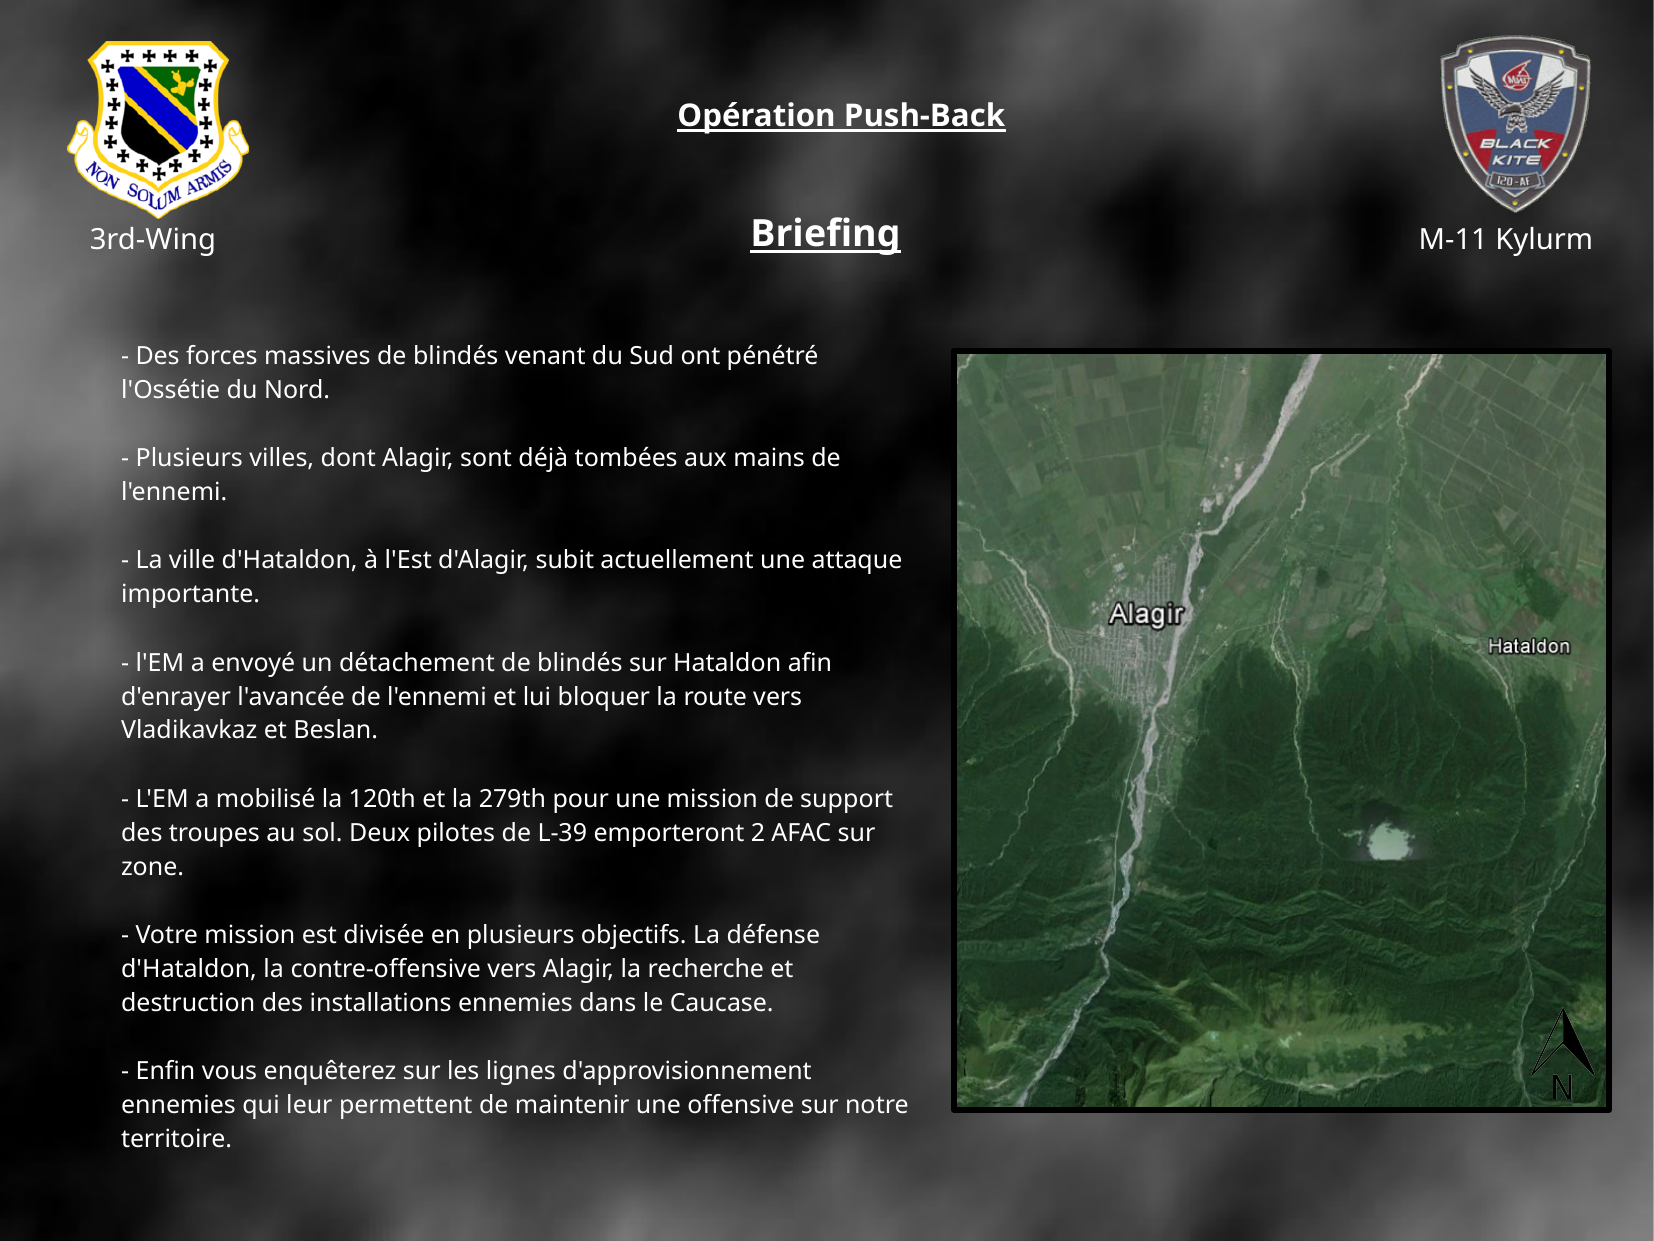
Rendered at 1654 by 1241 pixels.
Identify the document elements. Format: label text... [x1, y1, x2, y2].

title Opération Push-Back 3rd-Wing M-11 Kylurm [53, 0, 1630, 282]
picture [0, 0, 1654, 1241]
text_box - Des forces massives de blindés venant du Sud ont pénétré l'Ossétie du Nord. - Plusieurs villes, dont Alagir, sont déjà tombées aux mains de l'ennemi. - La ville d'Hataldon, à l'Est d'Alagir, subit actuellement une attaque importante. - l'EM a envoyé un détachement de blindés sur Hataldon afin d'enrayer l'avancée de l'ennemi et lui bloquer la route vers Vladikavkaz et Beslan. - L'EM a mobilisé la 120th et la 279th pour une mission de support des troupes au sol. Deux pilotes de L-39 emporteront 2 AFAC sur zone. - Votre mission est divisée en plusieurs objectifs. La défense d'Hataldon, la contre-offensive vers Alagir, la recherche et destruction des installations ennemies dans le Caucase. - Enfin vous enquêterez sur les lignes d'approvisionnement ennemies qui leur permettent de maintenir une offensive sur notre territoire. [106, 330, 938, 1151]
